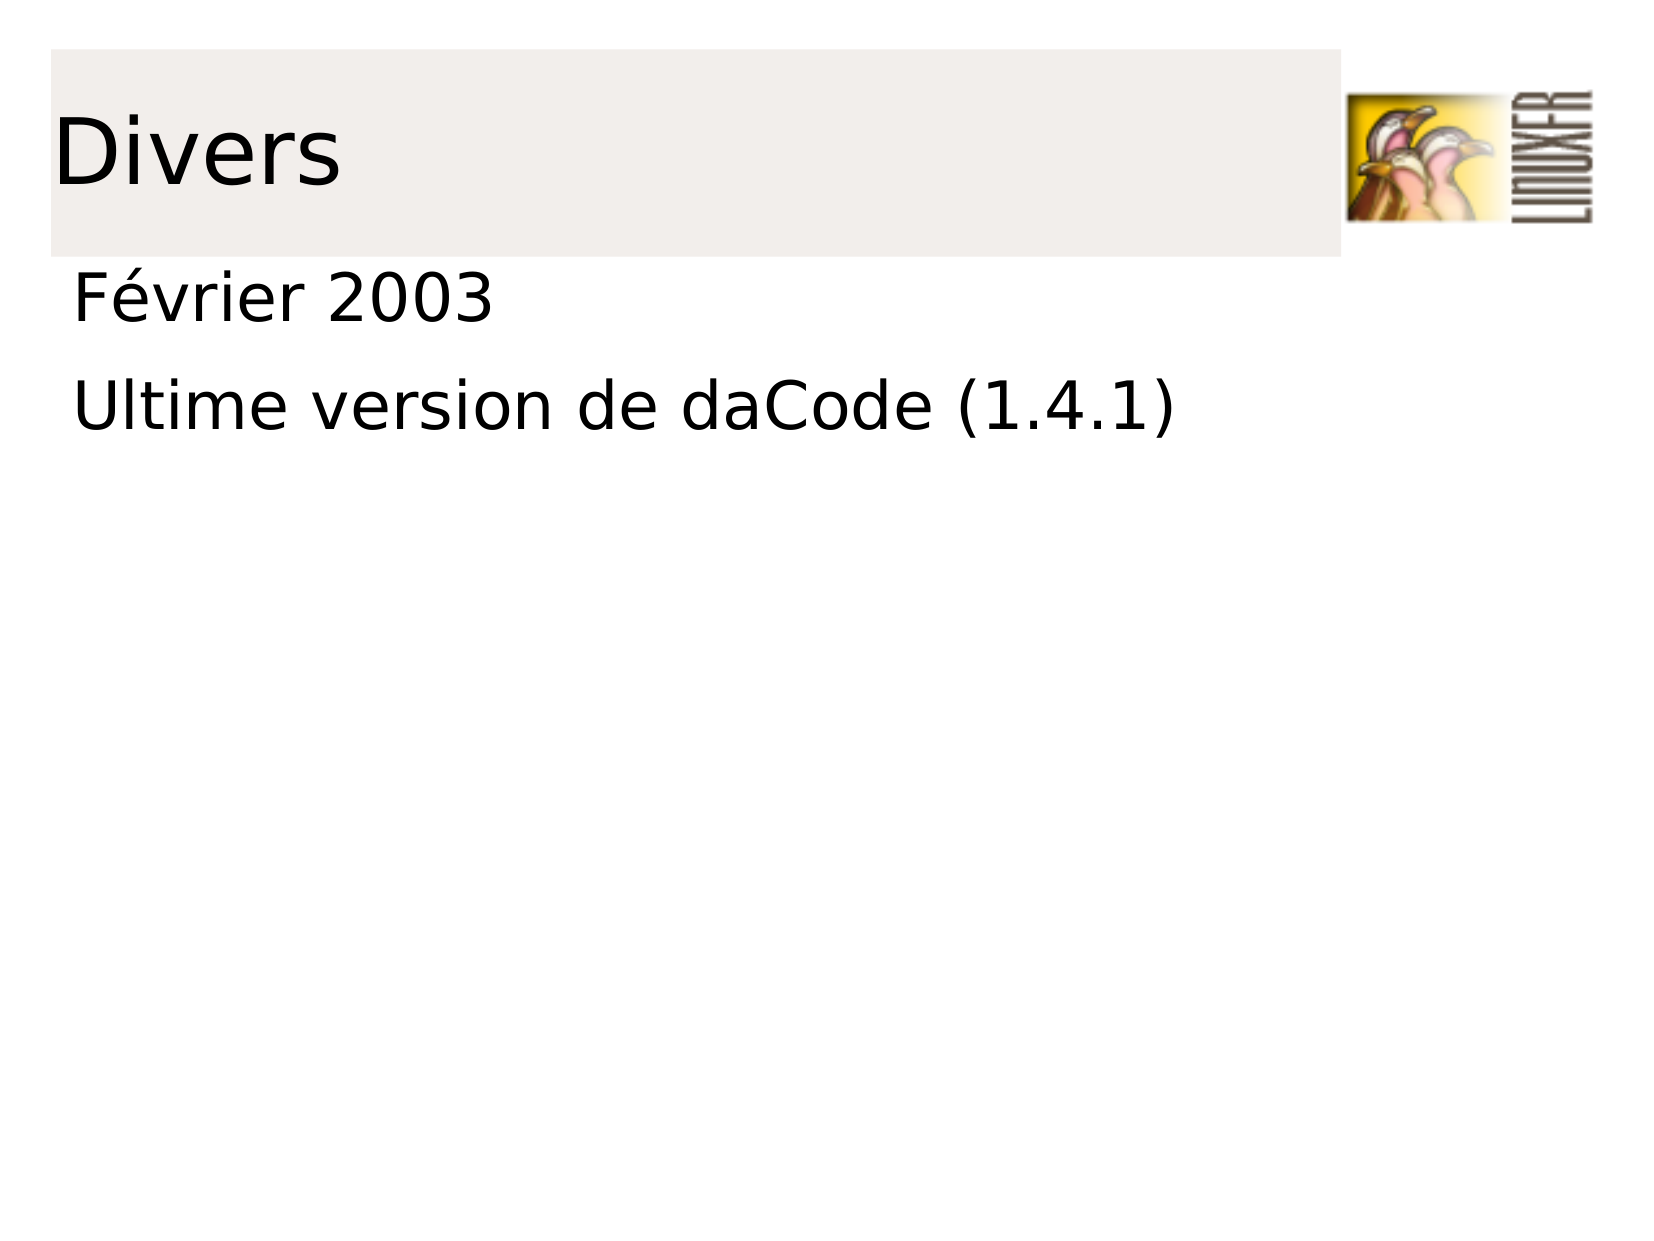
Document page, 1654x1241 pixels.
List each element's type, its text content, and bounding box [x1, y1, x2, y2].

picture [1342, 88, 1601, 229]
title Divers [51, 49, 1342, 257]
list Février 2003 Ultime version de daCode (1.4.1) [54, 259, 1628, 1103]
